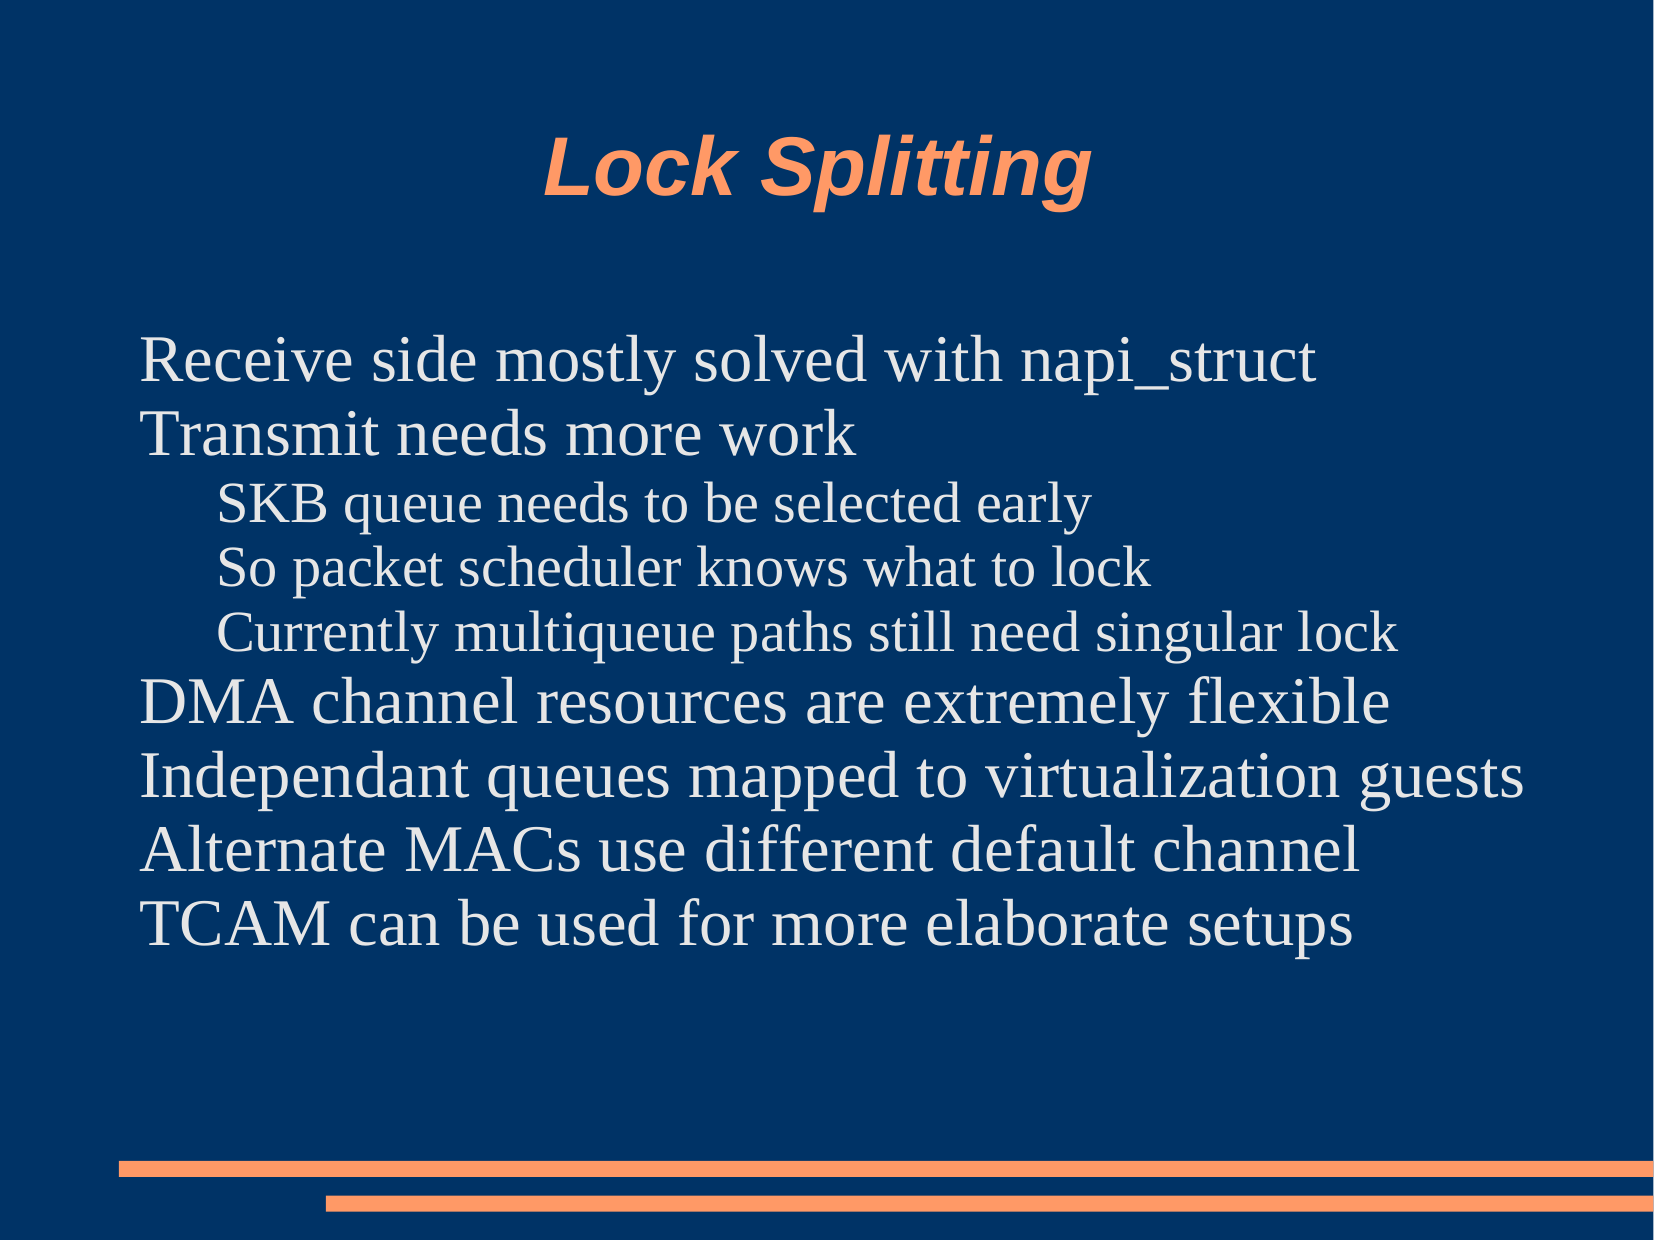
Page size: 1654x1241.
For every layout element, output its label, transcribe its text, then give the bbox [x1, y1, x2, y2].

list Receive side mostly solved with napi_struct Transmit needs more work SKB queue needs to be selected early So packet scheduler knows what to lock Currently multiqueue paths still need singular lock DMA channel resources are extremely flexible Independant queues mapped to virtualization guests Alternate MACs use different default channel TCAM can be used for more elaborate setups [121, 322, 1561, 1118]
title Lock Splitting [112, 70, 1525, 263]
